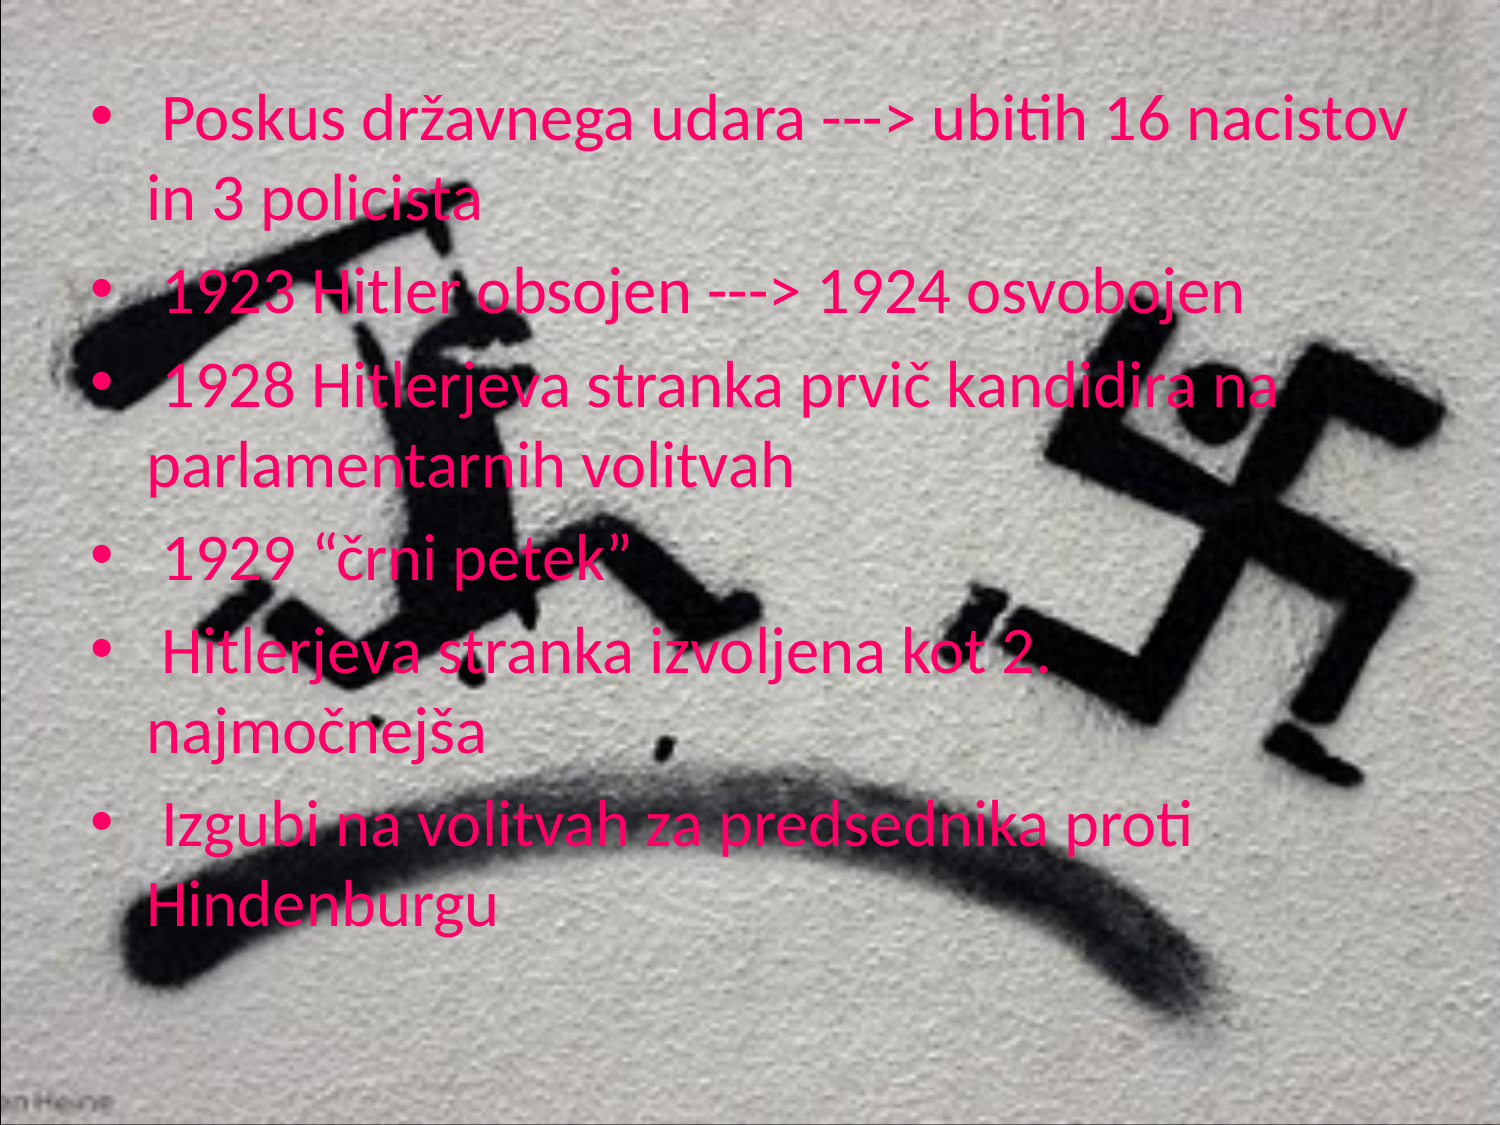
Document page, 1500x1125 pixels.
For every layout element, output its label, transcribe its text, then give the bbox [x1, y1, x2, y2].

list Poskus državnega udara ---> ubitih 16 nacistov in 3 policista 1923 Hitler obsojen ---> 1924 osvobojen 1928 Hitlerjeva stranka prvič kandidira na parlamentarnih volitvah 1929 “črni petek” Hitlerjeva stranka izvoljena kot 2. najmočnejša Izgubi na volitvah za predsednika proti Hindenburgu [75, 66, 1425, 1005]
picture [0, 0, 1500, 1125]
